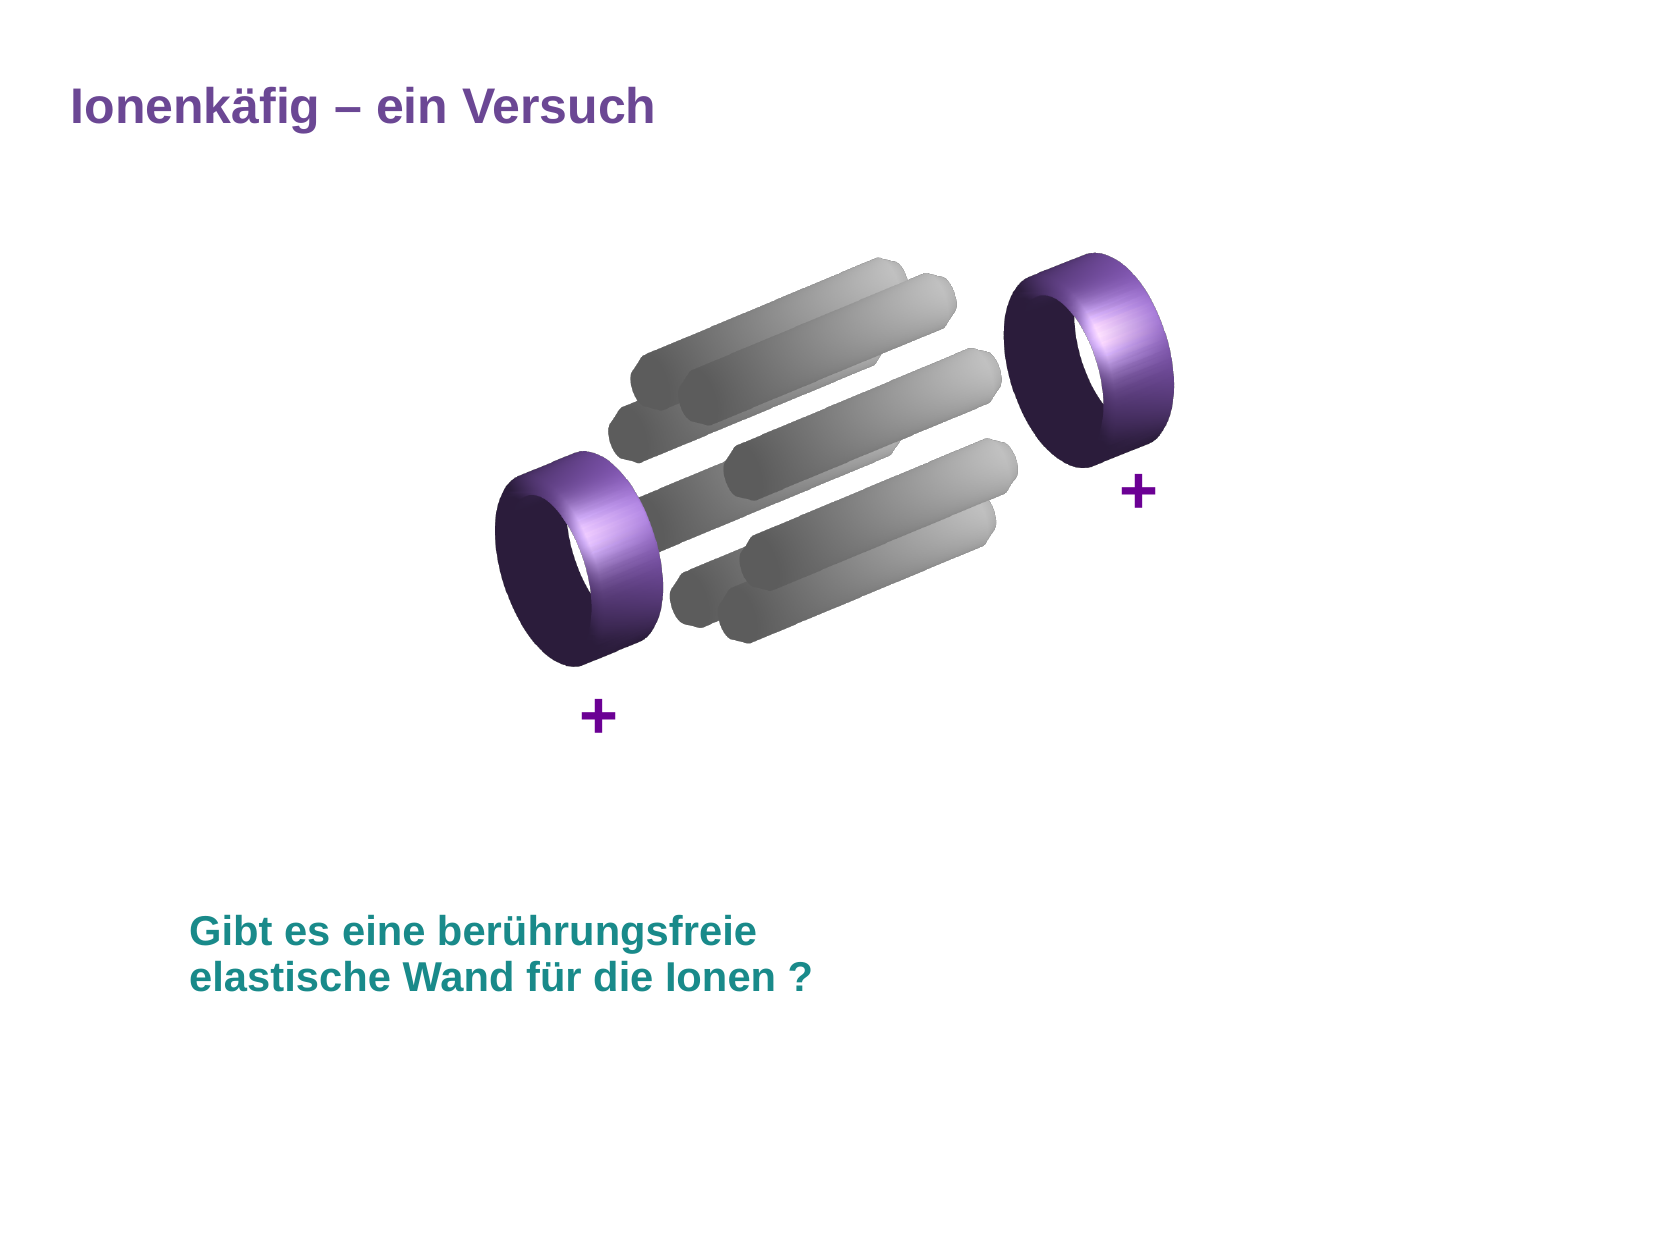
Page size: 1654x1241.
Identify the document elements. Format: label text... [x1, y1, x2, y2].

text_box Gibt es eine berührungsfreie elastische Wand für die Ionen ? [171, 897, 832, 1011]
text_box + [565, 670, 637, 761]
text_box Ionenkäfig – ein Versuch [56, 70, 1147, 142]
text_box + [1105, 446, 1177, 536]
